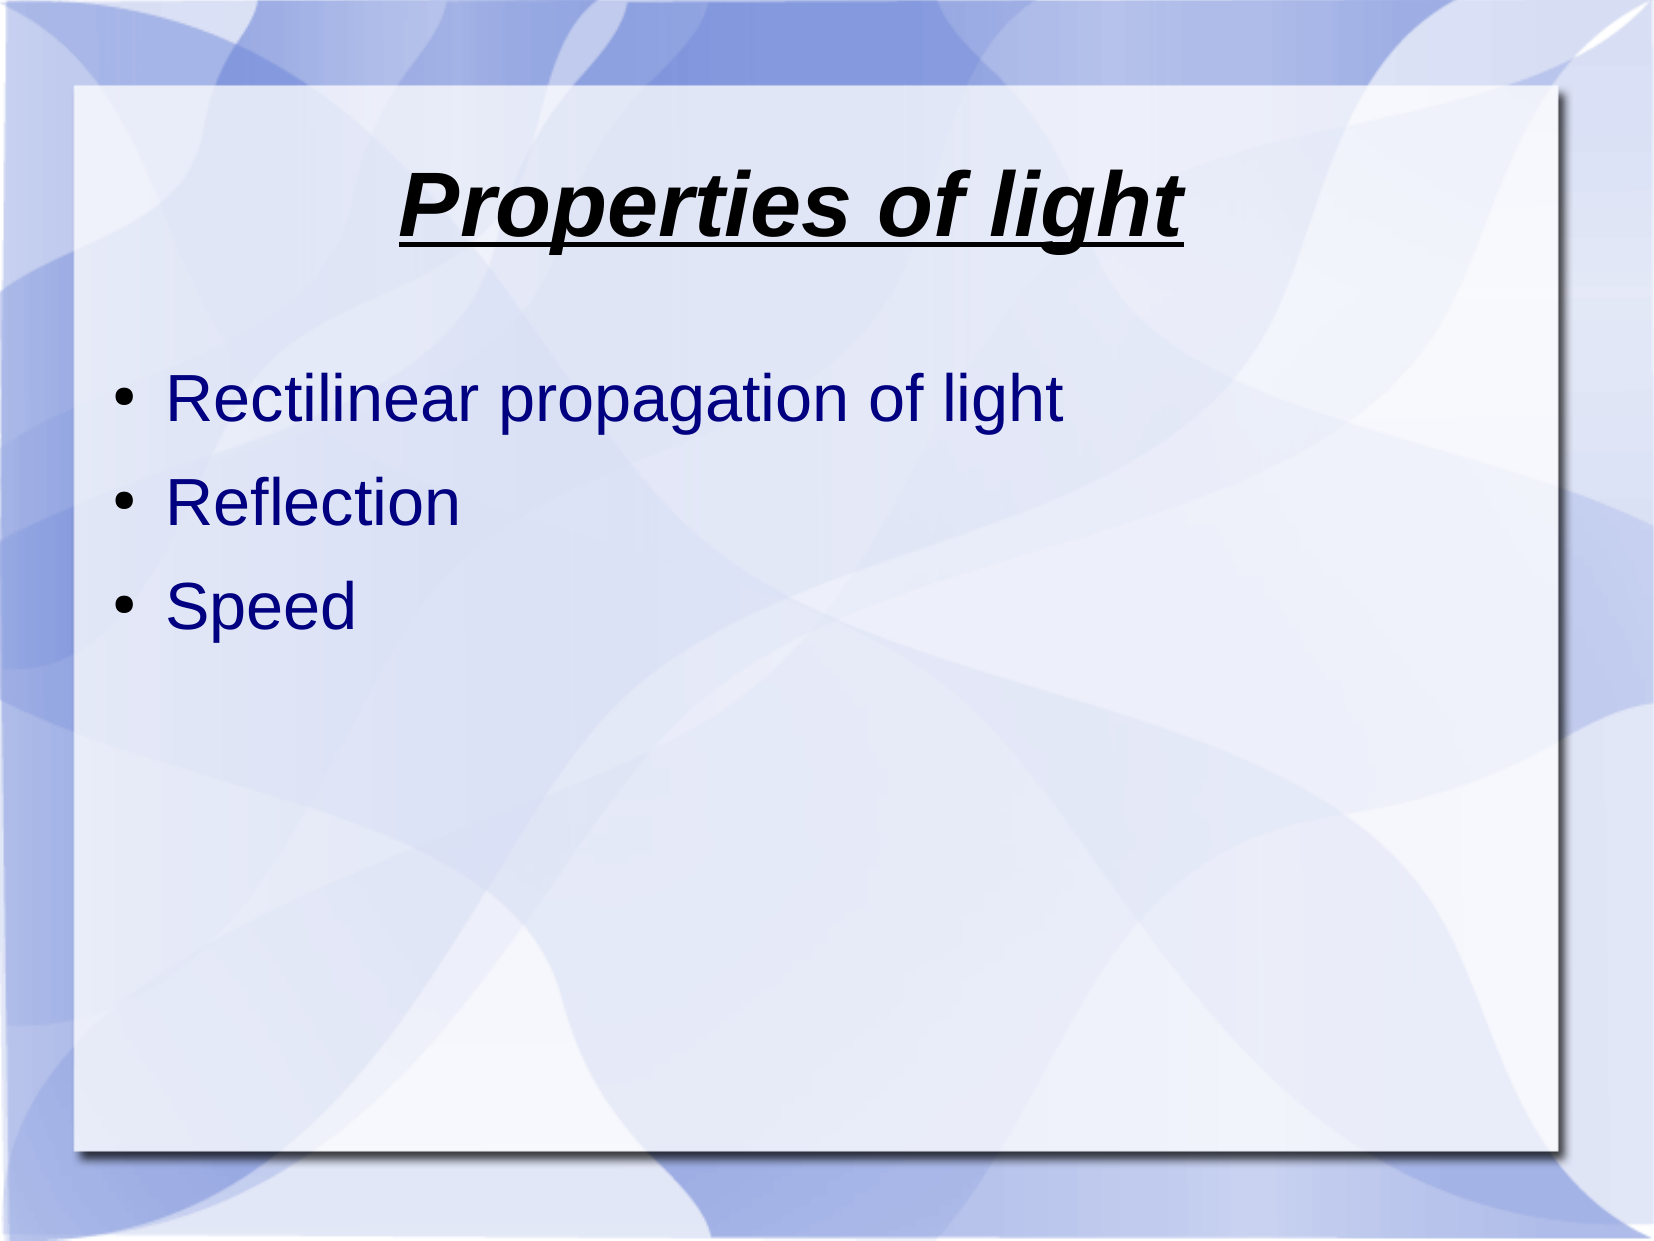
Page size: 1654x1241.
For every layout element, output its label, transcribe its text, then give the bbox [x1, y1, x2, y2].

picture [0, 0, 1654, 1241]
list Rectilinear propagation of light Reflection Speed [94, 361, 1583, 893]
title Properties of light [200, 153, 1382, 359]
